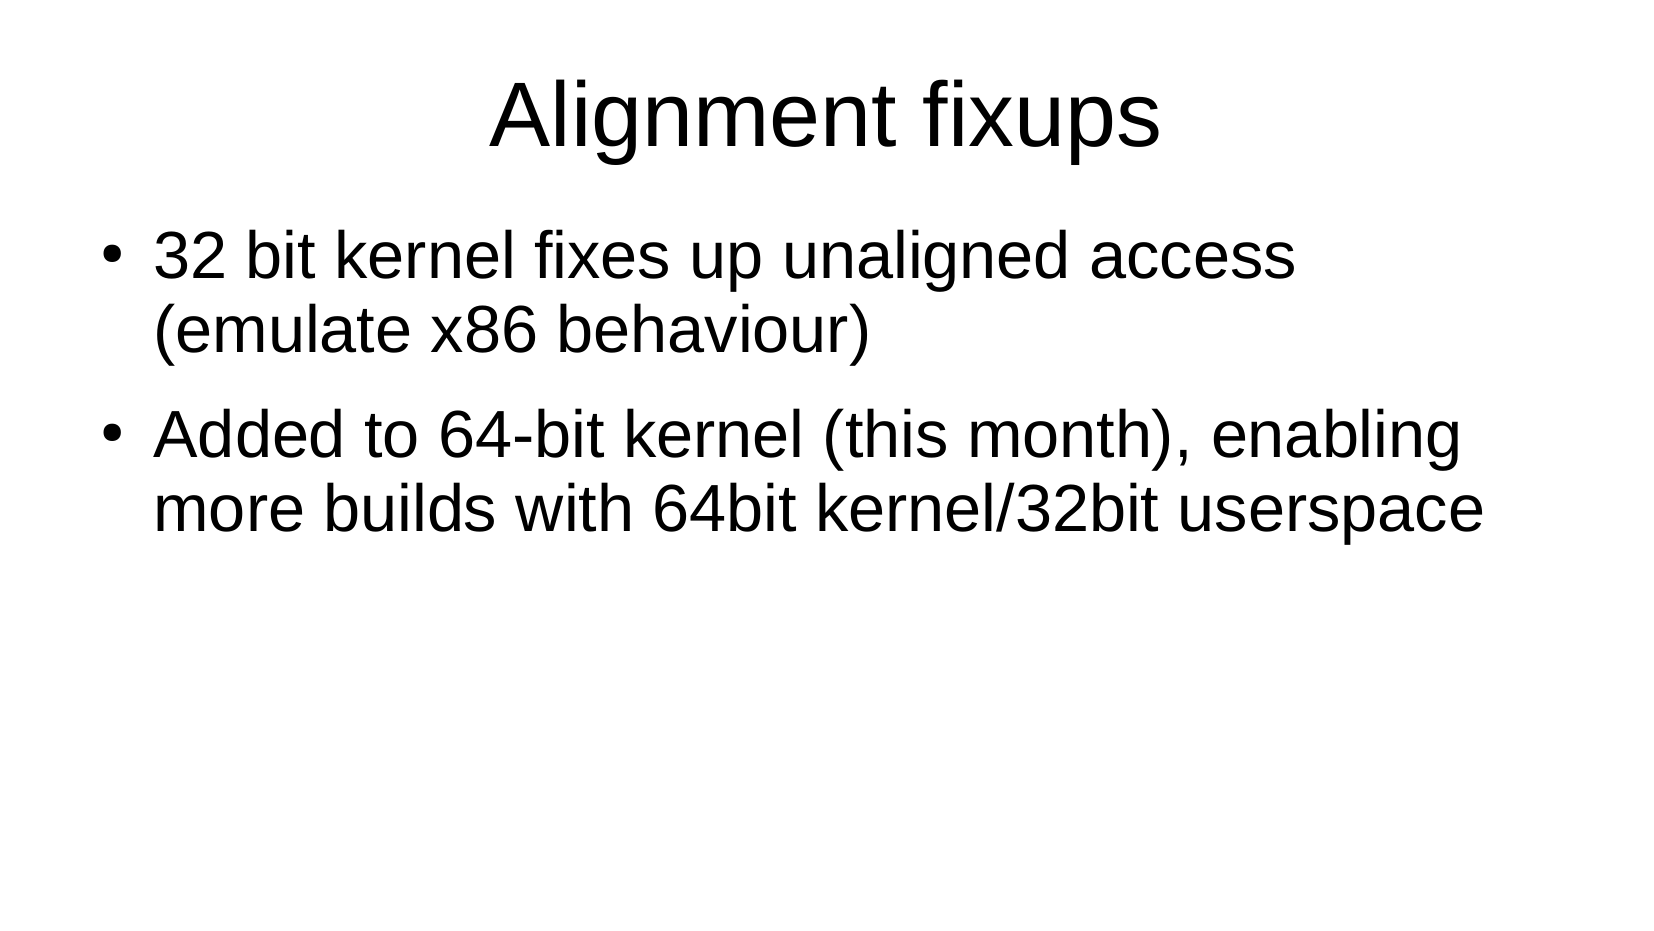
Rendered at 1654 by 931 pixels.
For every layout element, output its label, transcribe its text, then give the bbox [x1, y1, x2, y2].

list 32 bit kernel fixes up unaligned access (emulate x86 behaviour) Added to 64-bit kernel (this month), enabling more builds with 64bit kernel/32bit userspace [82, 217, 1571, 758]
title Alignment fixups [82, 37, 1571, 193]
